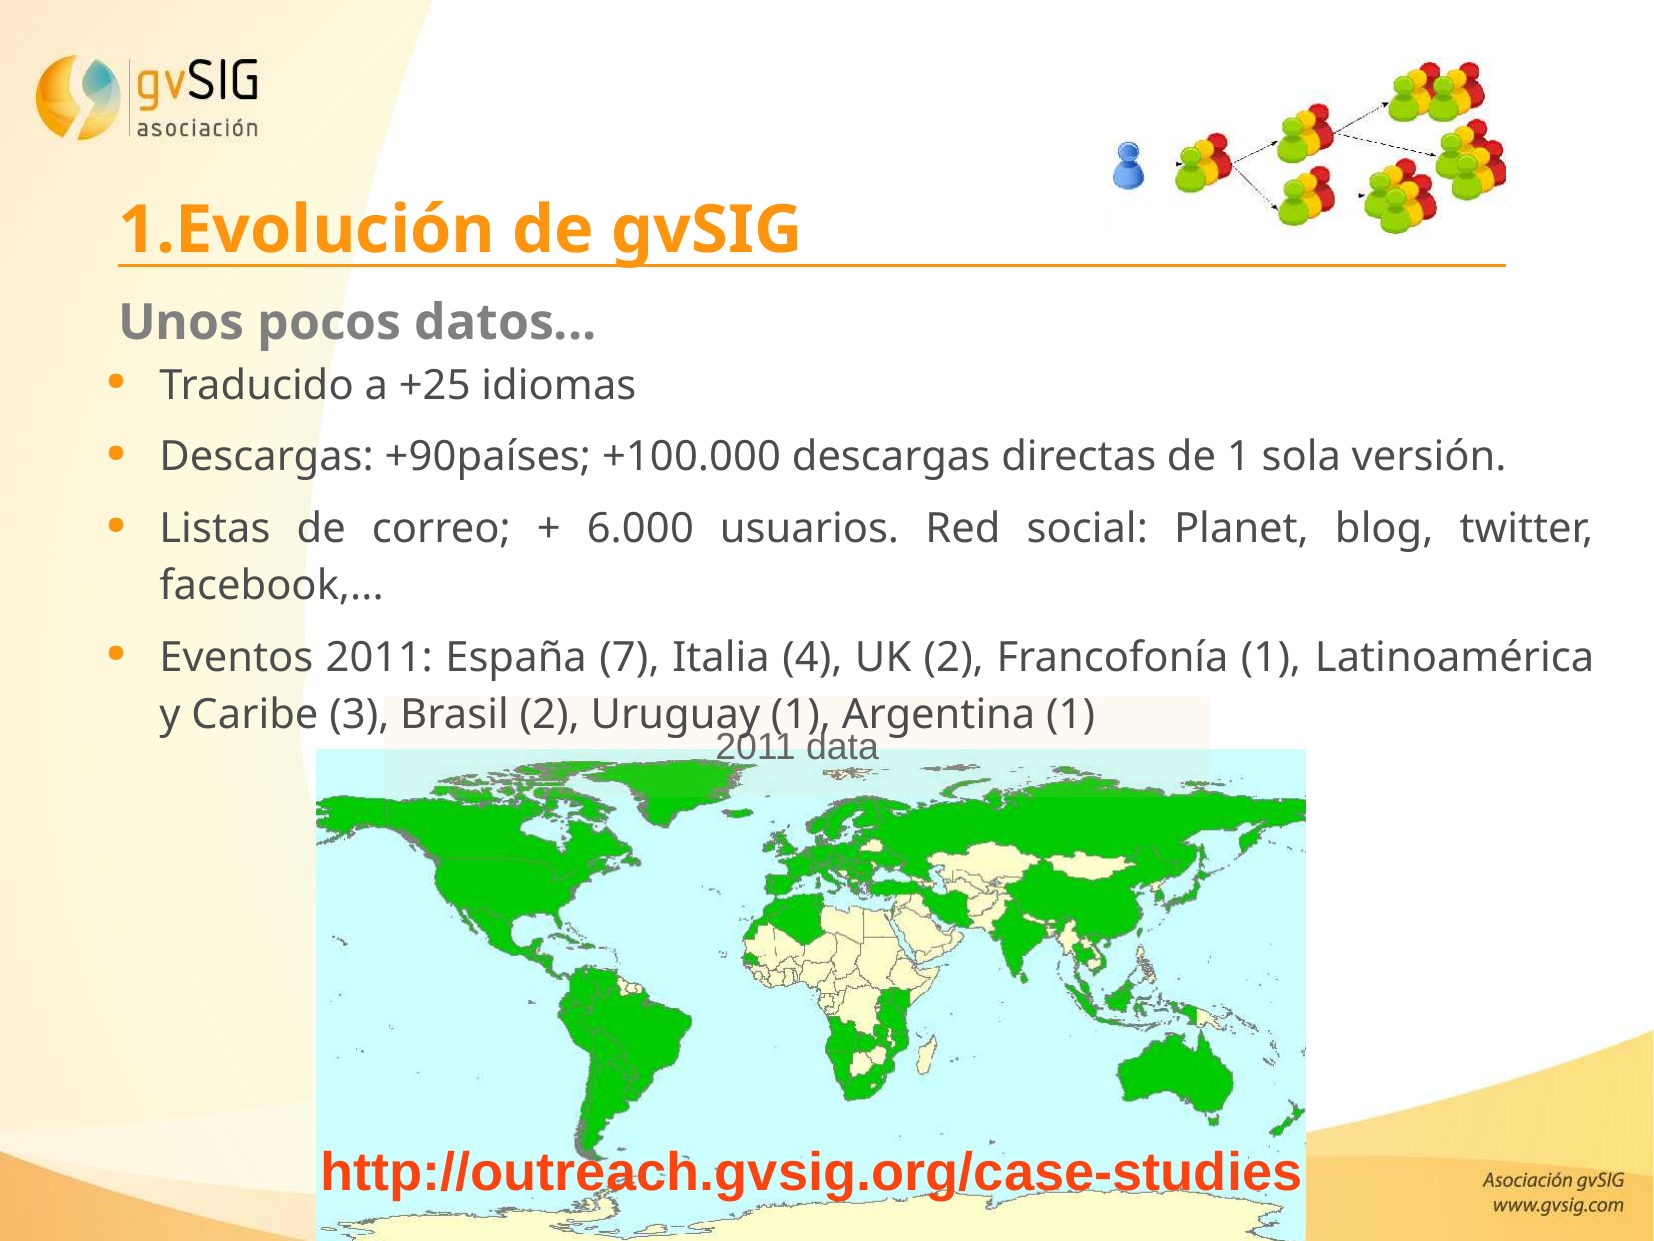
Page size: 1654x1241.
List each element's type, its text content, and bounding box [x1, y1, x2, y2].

list Traducido a +25 idiomas Descargas: +90países; +100.000 descargas directas de 1 sola versión. Listas de correo; + 6.000 usuarios. Red social: Planet, blog, twitter, facebook,... Eventos 2011: España (7), Italia (4), UK (2), Francofonía (1), Latinoamérica y Caribe (3), Brasil (2), Uruguay (1), Argentina (1) [88, 354, 1595, 690]
text_box 2011 data [383, 696, 1211, 798]
title 1.Evolución de gvSIG [118, 177, 1607, 276]
text_box http://outreach.gvsig.org/case-studies [295, 1133, 1329, 1210]
title Unos pocos datos... [118, 276, 857, 354]
picture [0, 0, 1654, 1241]
